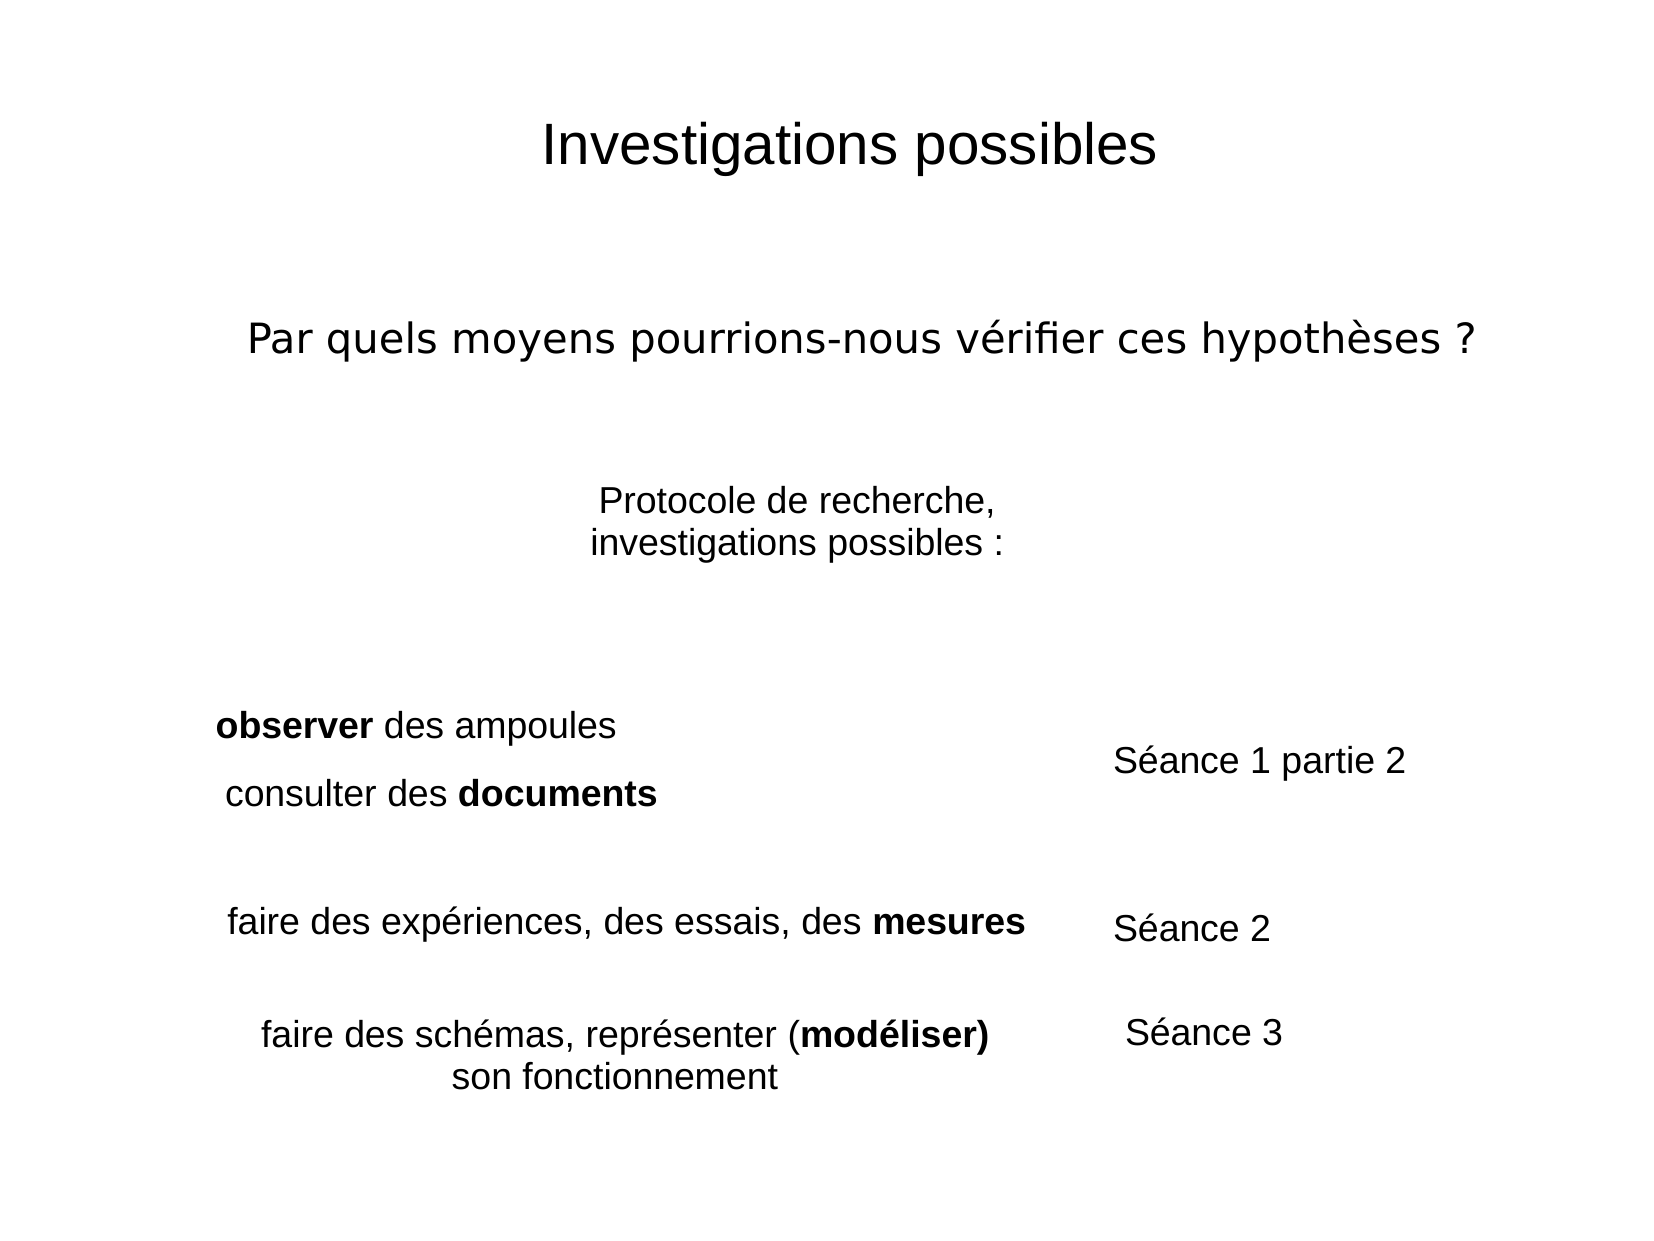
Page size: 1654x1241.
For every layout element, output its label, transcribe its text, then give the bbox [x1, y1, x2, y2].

text_box Par quels moyens pourrions-nous vérifier ces hypothèses ? [200, 307, 1524, 371]
text_box Protocole de recherche, investigations possibles : [484, 472, 1111, 572]
text_box consulter des documents [210, 765, 683, 823]
text_box observer des ampoules [200, 696, 780, 754]
title Investigations possibles [519, 111, 1182, 178]
text_box Séance 3 [1110, 1003, 1548, 1061]
text_box Séance 2 [1098, 899, 1536, 957]
text_box Séance 1 partie 2 [1098, 732, 1536, 790]
text_box faire des schémas, représenter (modéliser) son fonctionnement [200, 1006, 1040, 1105]
text_box faire des expériences, des essais, des mesures [212, 893, 1063, 950]
